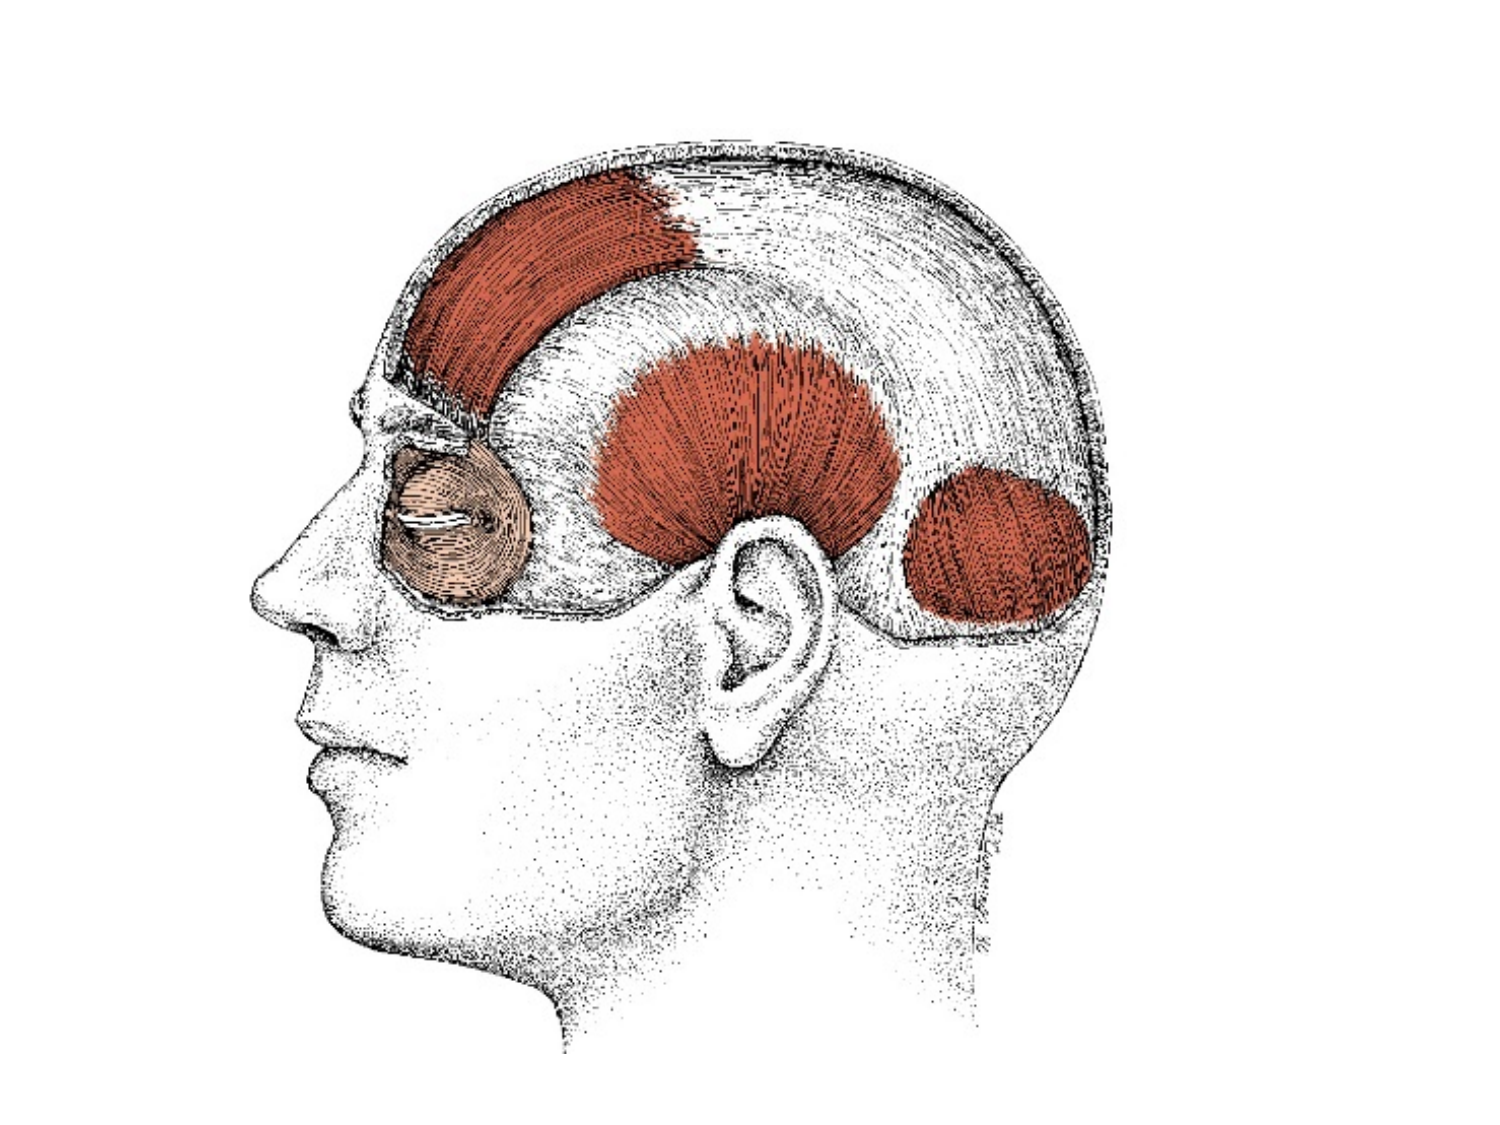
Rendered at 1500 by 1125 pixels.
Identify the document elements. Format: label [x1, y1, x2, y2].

picture [234, 128, 1131, 1054]
